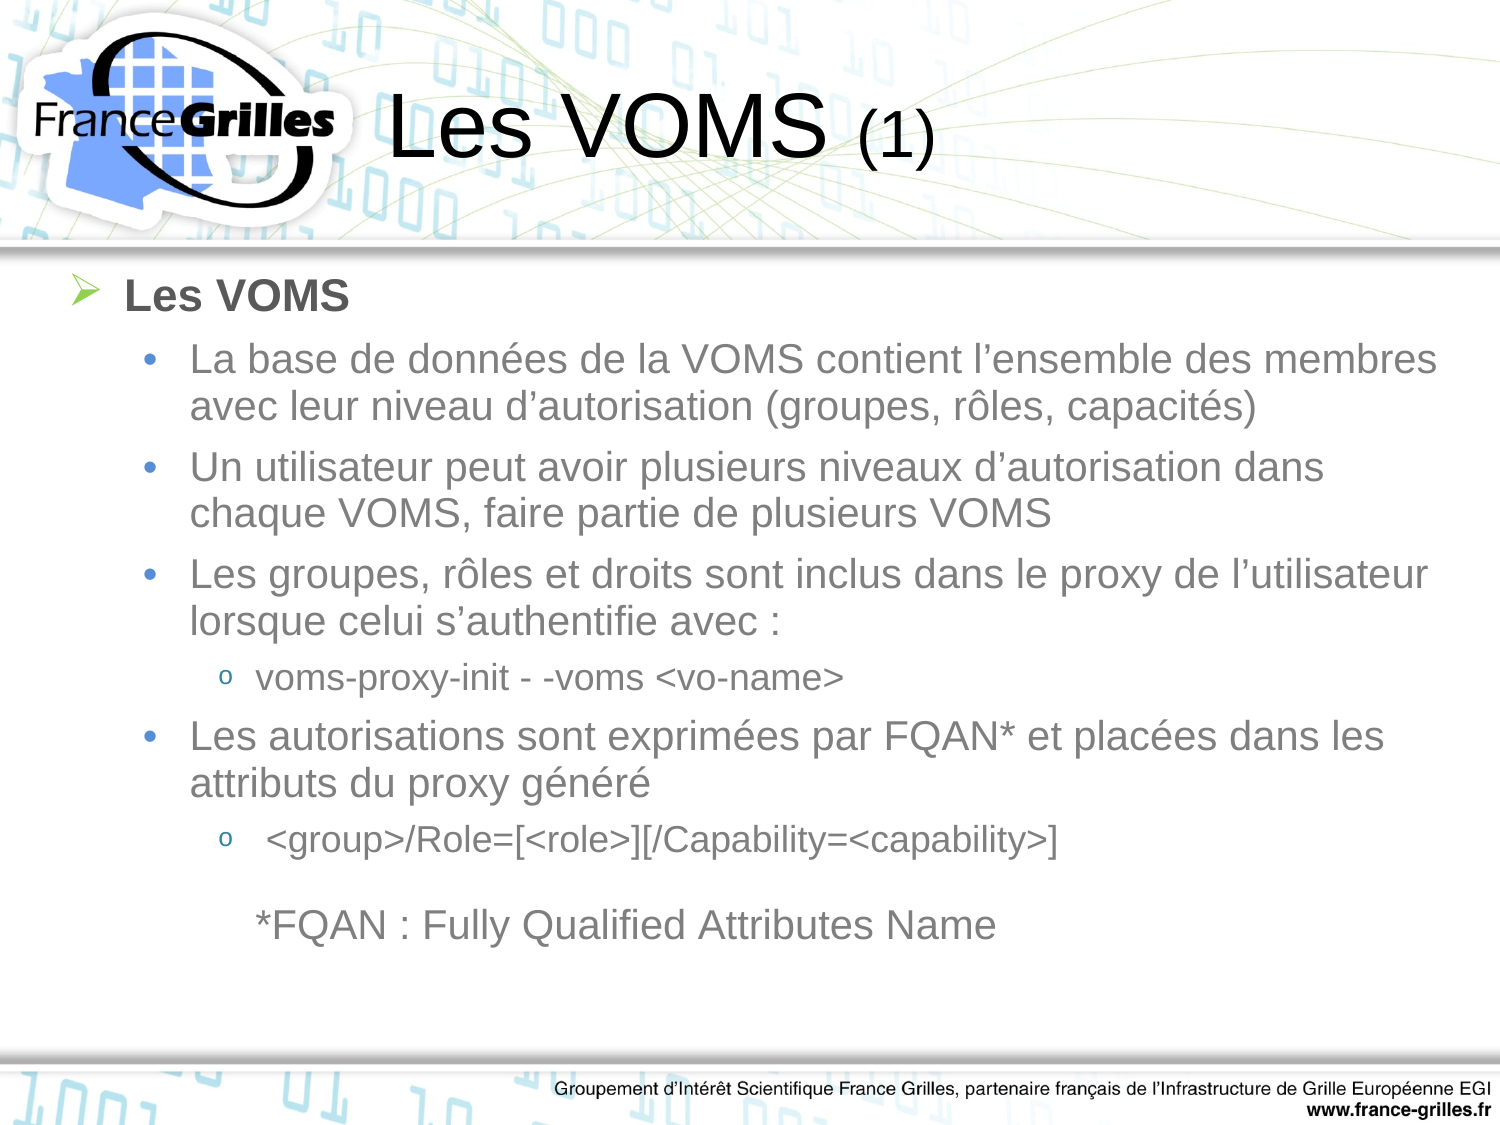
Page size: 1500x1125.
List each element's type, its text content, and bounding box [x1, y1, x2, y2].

list Les VOMS La base de données de la VOMS contient l’ensemble des membres avec leur niveau d’autorisation (groupes, rôles, capacités) Un utilisateur peut avoir plusieurs niveaux d’autorisation dans chaque VOMS, faire partie de plusieurs VOMS Les groupes, rôles et droits sont inclus dans le proxy de l’utilisateur lorsque celui s’authentifie avec : voms-proxy-init - -voms <vo-name> Les autorisations sont exprimées par FQAN* et placées dans les attributs du proxy généré <group>/Role=[<role>][/Capability=<capability>] *FQAN : Fully Qualified Attributes Name [53, 262, 1459, 1030]
picture [0, 0, 1500, 1125]
title Les VOMS (1) [372, 7, 1459, 244]
